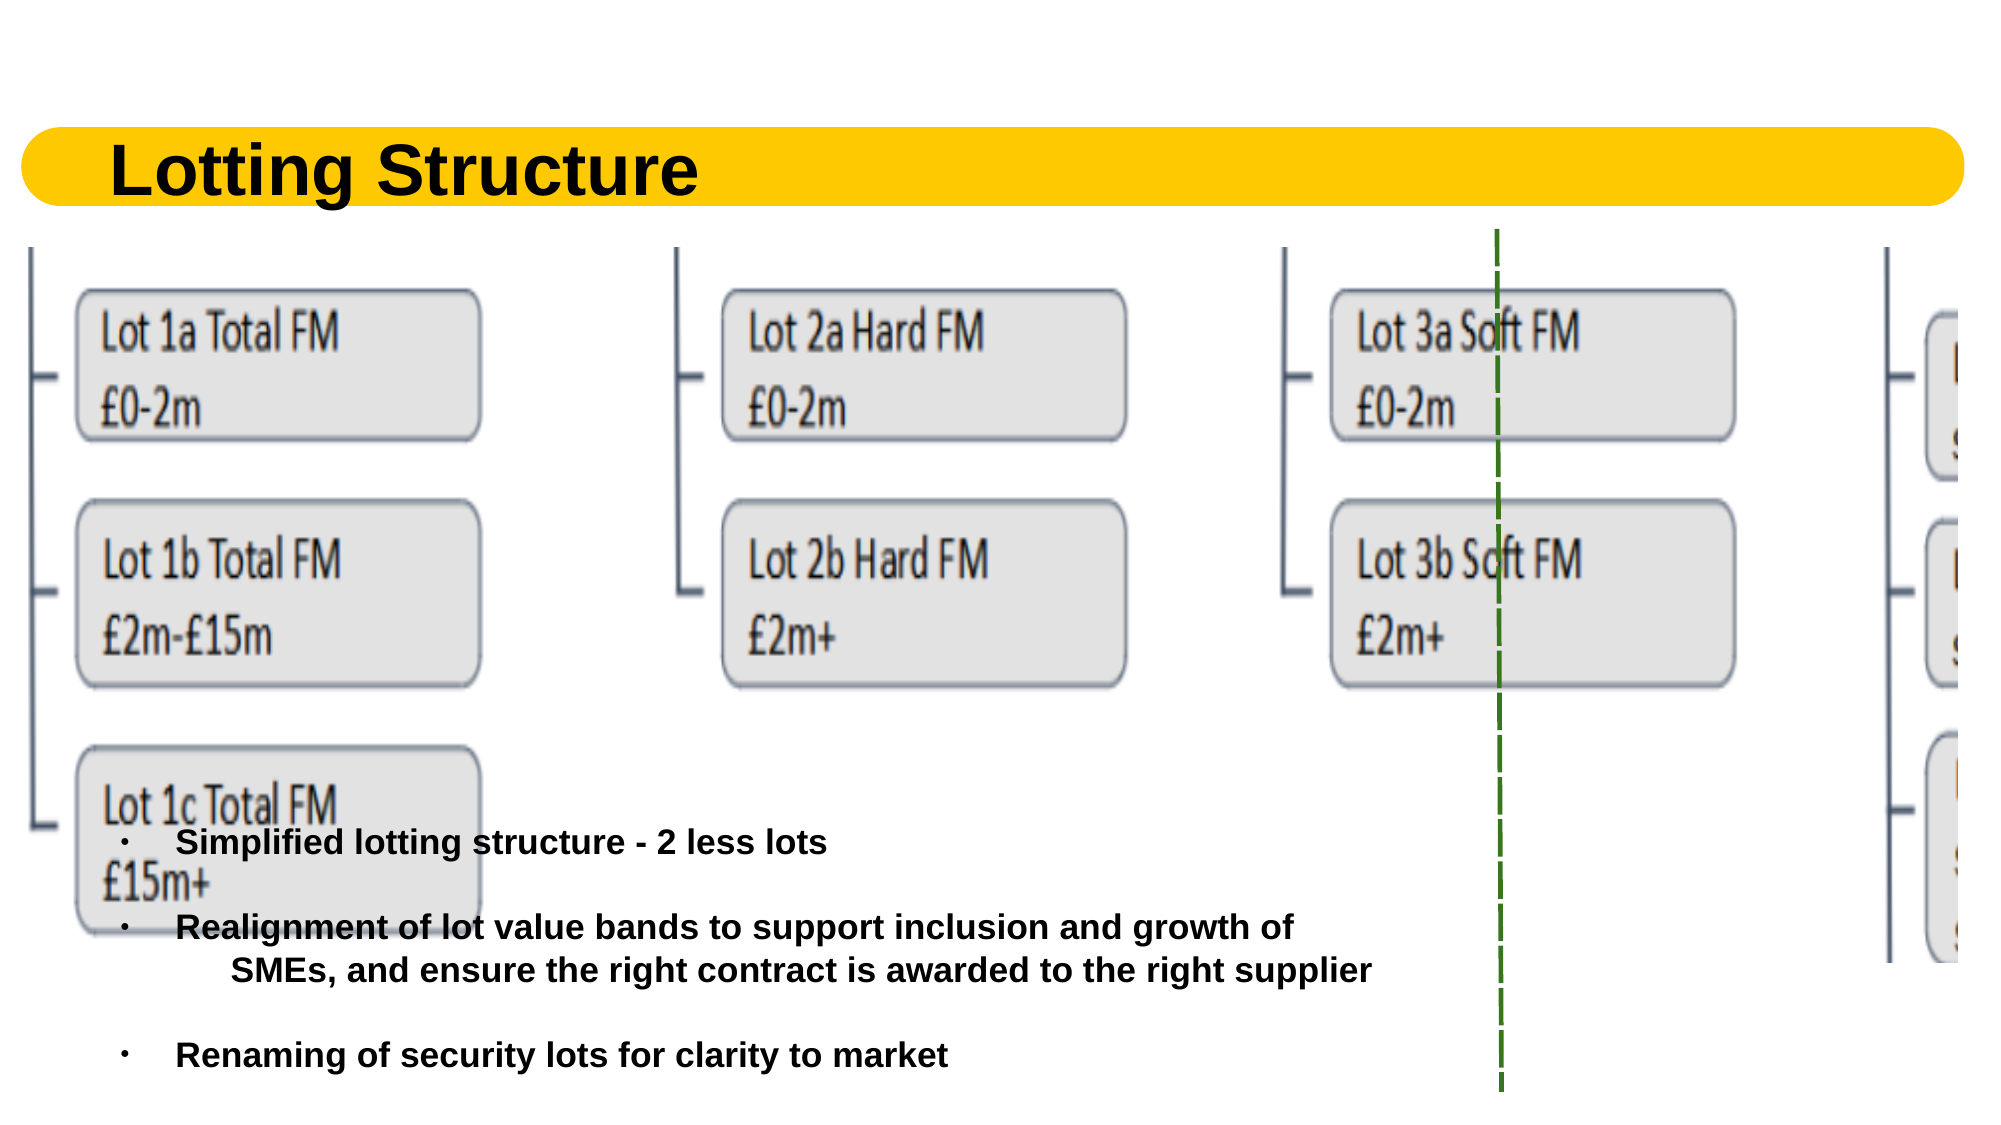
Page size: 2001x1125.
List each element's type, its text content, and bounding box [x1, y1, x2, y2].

title Lotting Structure [62, 110, 1634, 229]
picture [27, 247, 1958, 963]
title Simplified lotting structure - 2 less lots Realignment of lot value bands to support inclusion and growth of SMEs, and ensure the right contract is awarded to the right supplier Renaming of security lots for clarity to market [80, 819, 1402, 1107]
